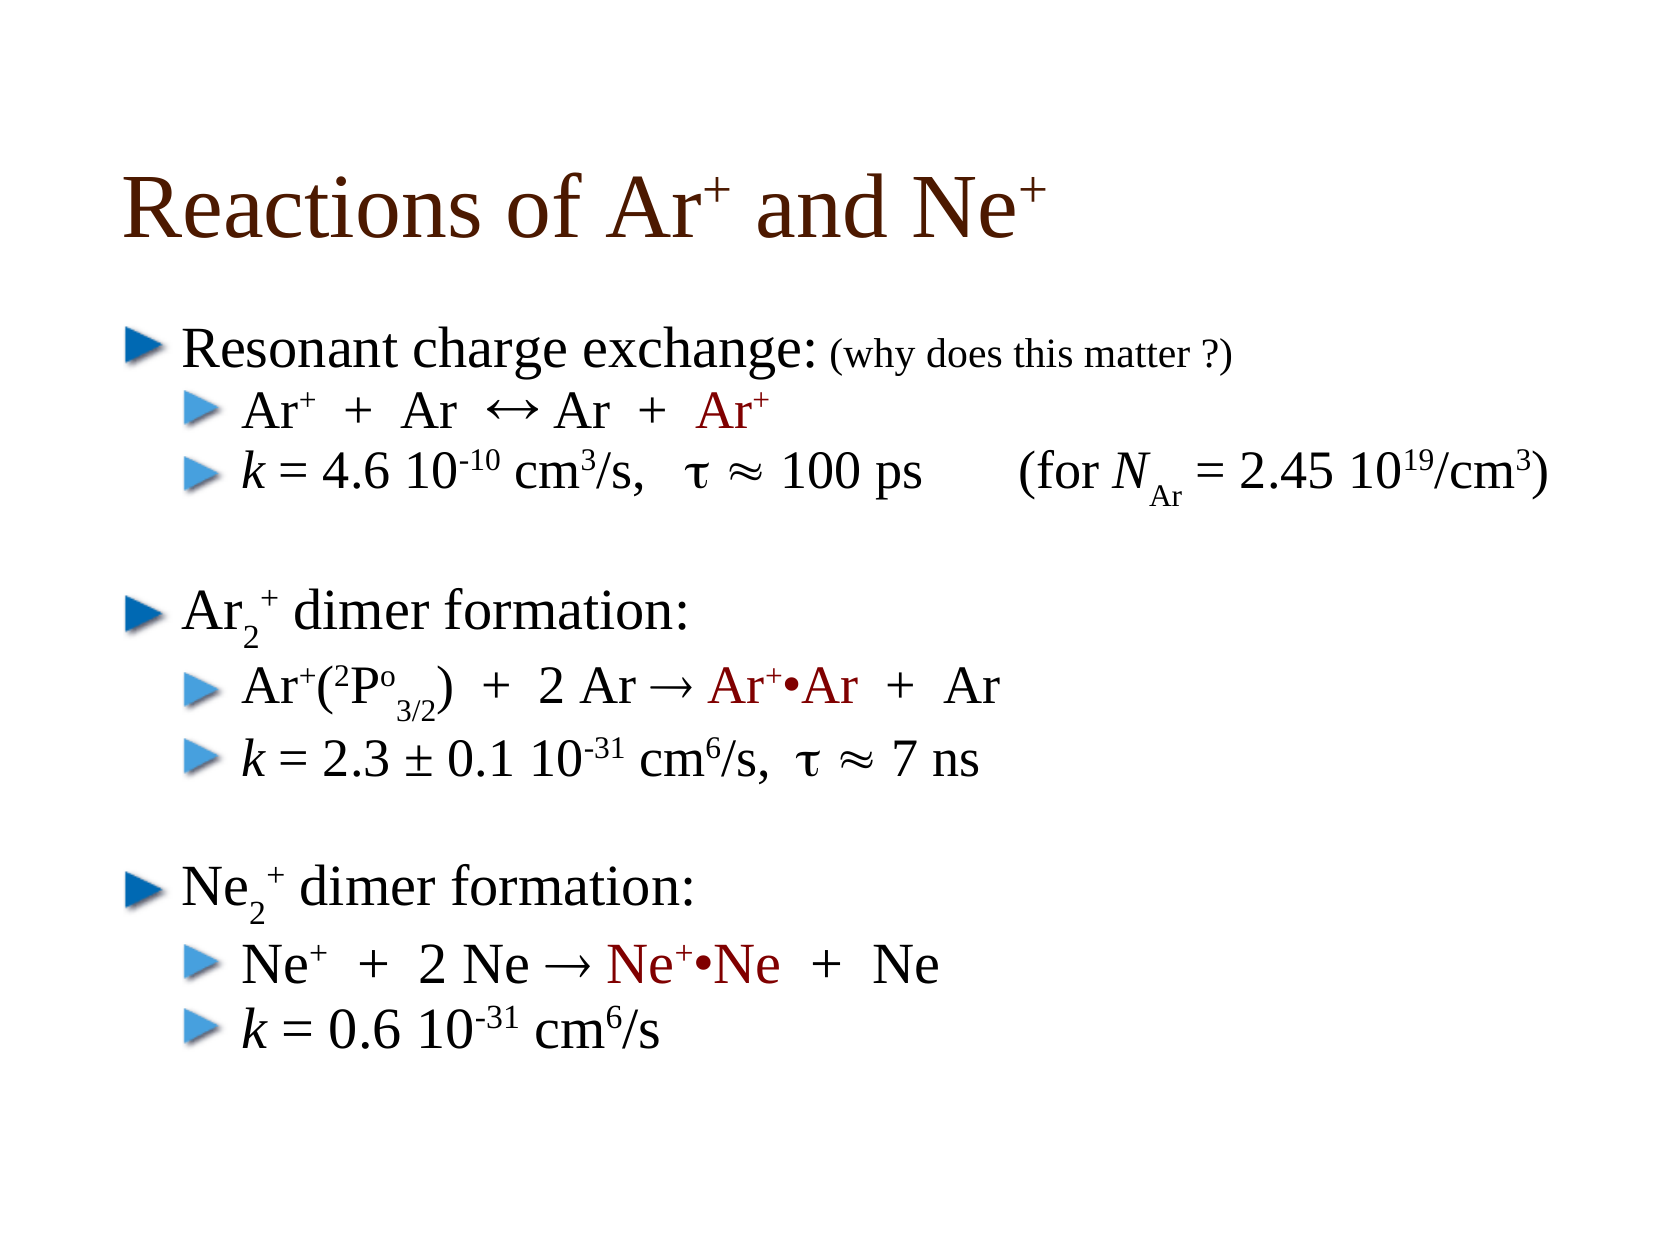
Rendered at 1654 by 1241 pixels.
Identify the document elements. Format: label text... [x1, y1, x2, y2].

title Reactions of Ar+ and Ne+ [121, 102, 1534, 311]
list Resonant charge exchange: (why does this matter ?) Ar+ + Ar ↔ Ar + Ar+ k = 4.6 10-10 cm3/s, τ ≈ 100 ps (for NAr = 2.45 1019/cm3) Ar2+ dimer formation: Ar+(2Po3/2) + 2 Ar  Ar+Ar + Ar k = 2.3 ± 0.1 10-31 cm6/s, τ ≈ 7 ns Ne2+ dimer formation: Ne+ + 2 Ne  Ne+Ne + Ne k = 0.6 10-31 cm6/s [121, 315, 1653, 1124]
